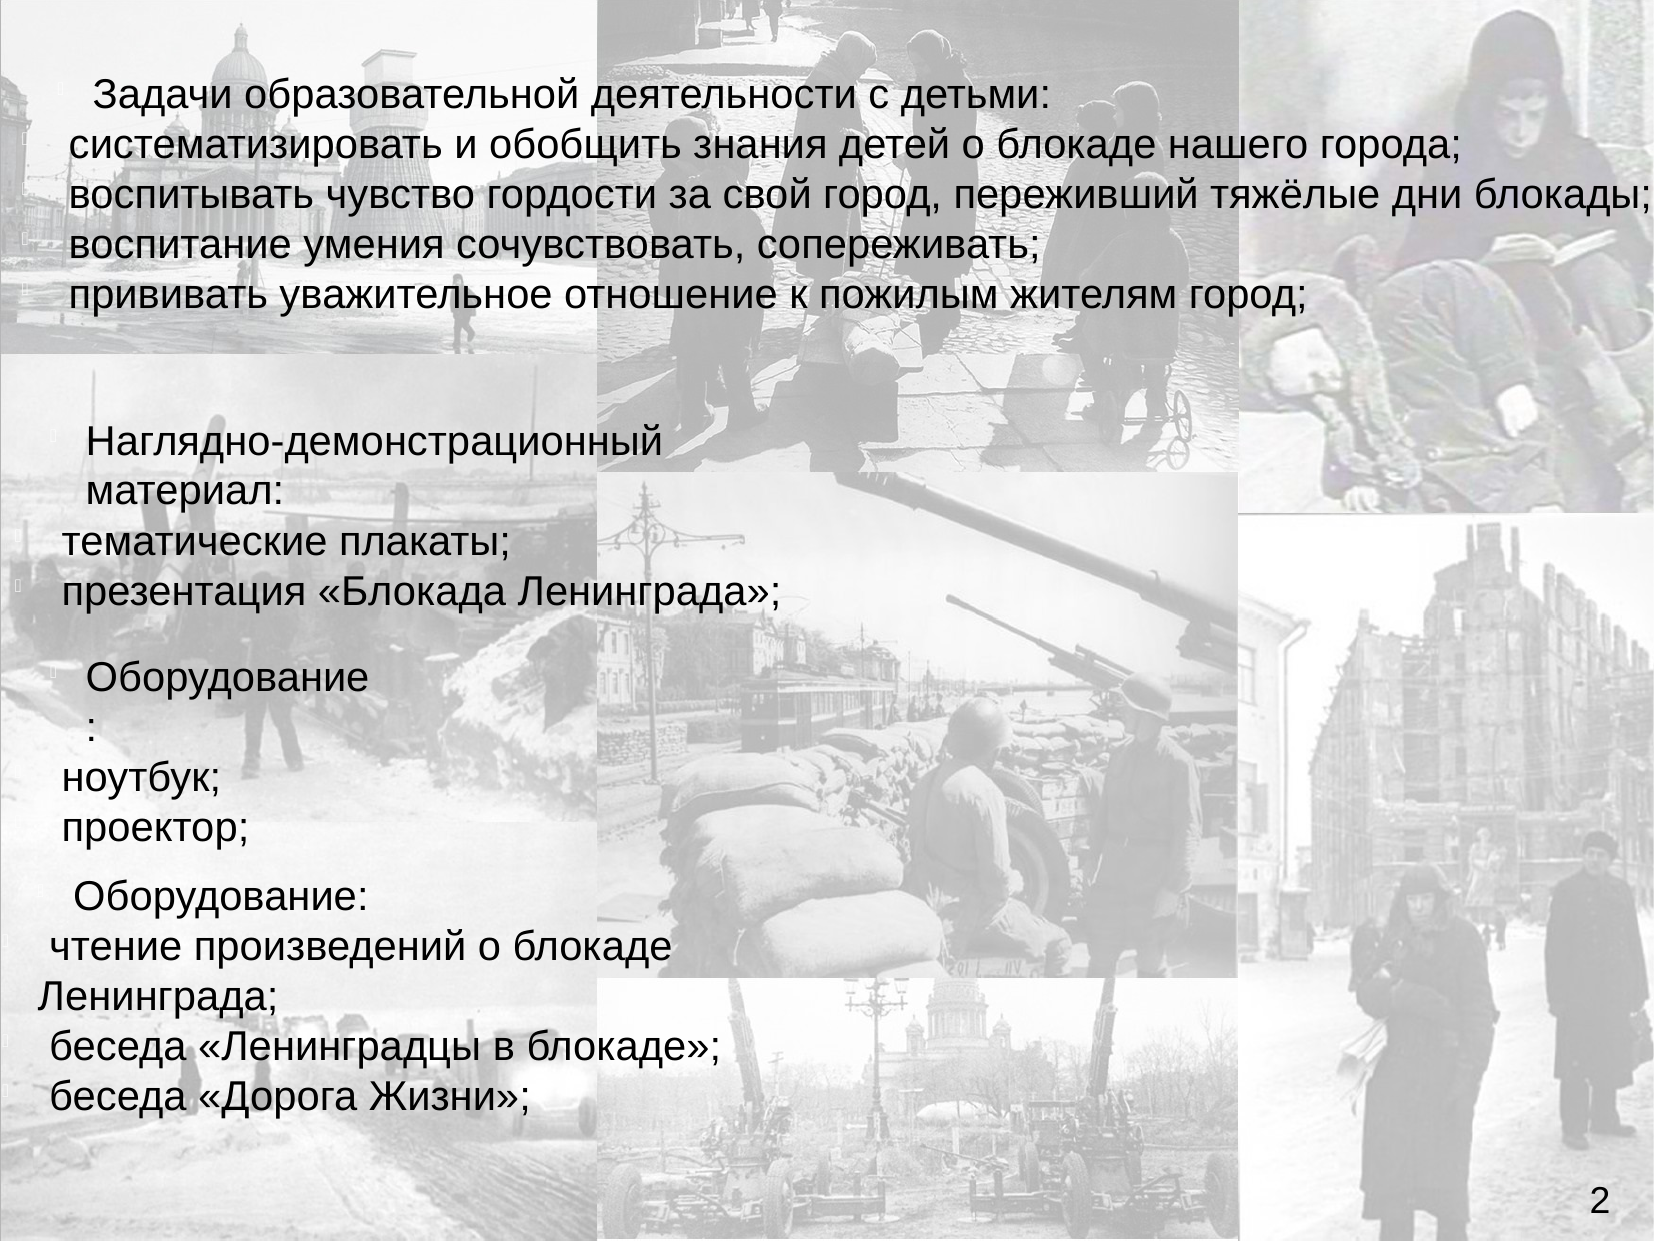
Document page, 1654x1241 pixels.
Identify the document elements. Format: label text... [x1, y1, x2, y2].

text_box Оборудование: ноутбук; проектор; [0, 642, 396, 798]
text_box Задачи образовательной деятельности с детьми: систематизировать и обобщить знания детей о блокаде нашего города; воспитывать чувство гордости за свой город, переживший тяжёлые дни блокады; воспитание умения сочувствовать, сопереживать; прививать уважительное отношение к пожилым жителям город; [7, 59, 1654, 329]
text_box Наглядно-демонстрационный материал: тематические плакаты; презентация «Блокада Ленинграда»; [0, 405, 888, 561]
picture [0, 0, 1654, 1241]
text_box <номер> [1033, 1169, 1625, 1241]
text_box Оборудование: чтение произведений о блокаде Ленинграда; беседа «Ленинградцы в блокаде»; беседа «Дорога Жизни»; [0, 861, 916, 1063]
